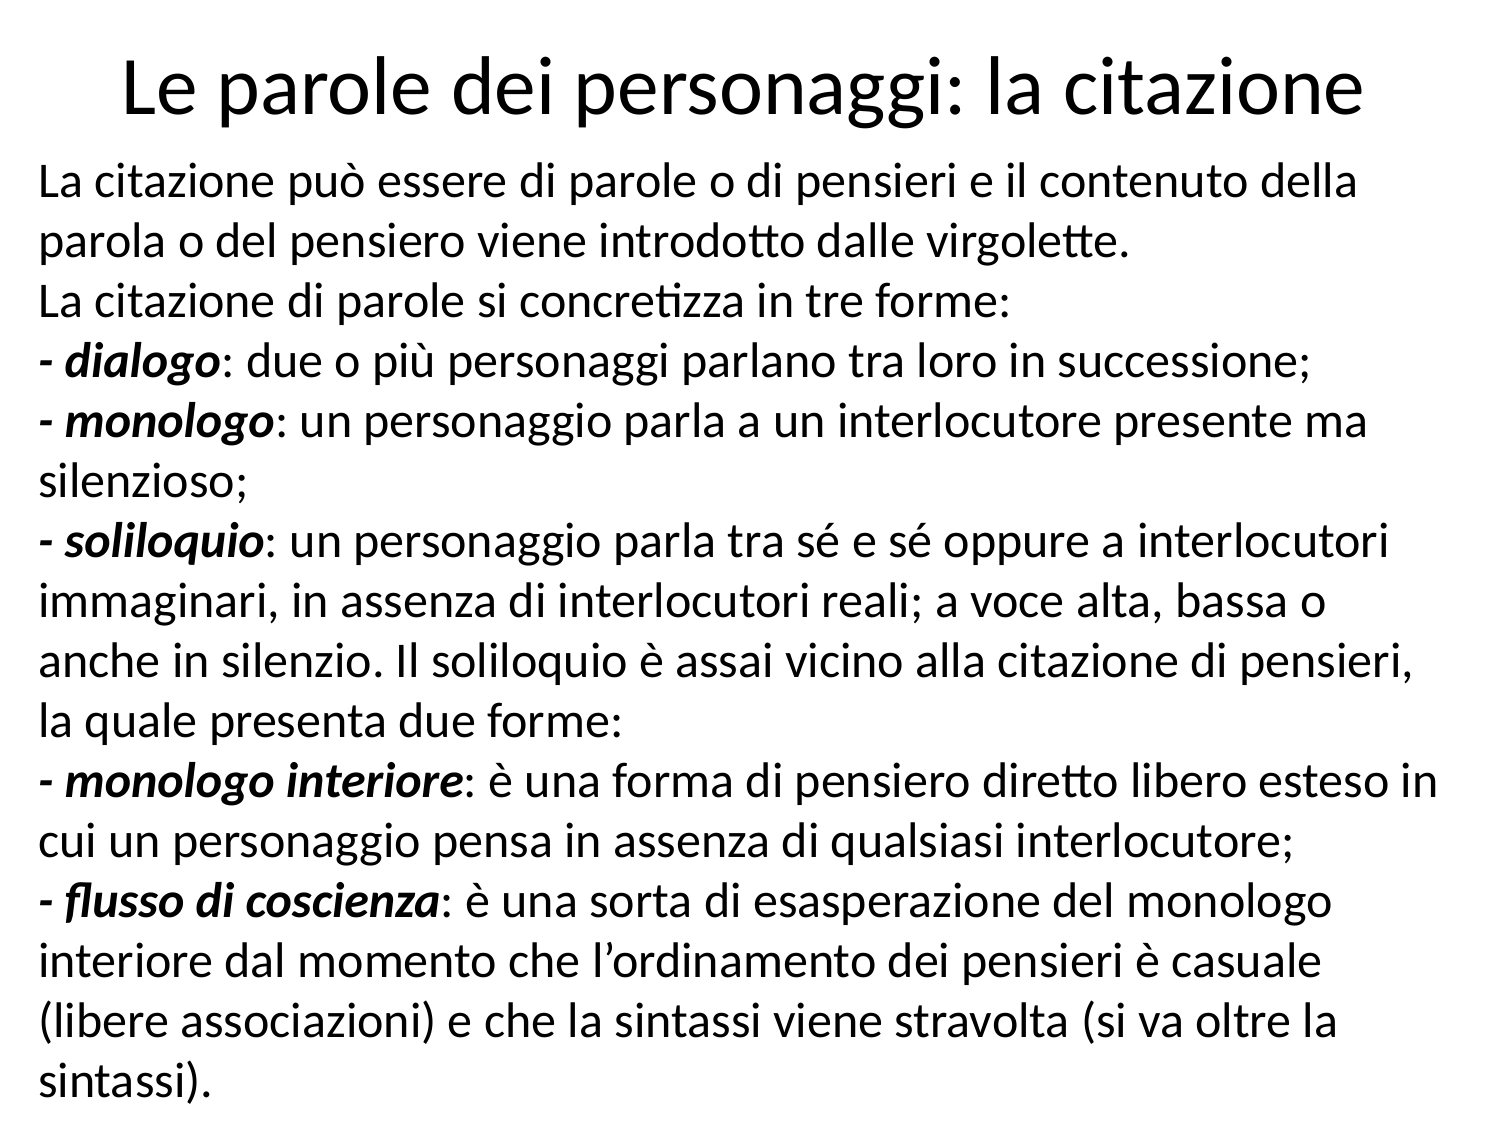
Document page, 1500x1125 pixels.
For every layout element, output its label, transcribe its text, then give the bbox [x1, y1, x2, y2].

text_box Le parole dei personaggi: la citazione [35, 23, 1454, 140]
text_box La citazione può essere di parole o di pensieri e il contenuto della parola o del pensiero viene introdotto dalle virgolette. La citazione di parole si concretizza in tre forme: - dialogo: due o più personaggi parlano tra loro in successione; - monologo: un personaggio parla a un interlocutore presente ma silenzioso; - soliloquio: un personaggio parla tra sé e sé oppure a interlocutori immaginari, in assenza di interlocutori reali; a voce alta, bassa o anche in silenzio. Il soliloquio è assai vicino alla citazione di pensieri, la quale presenta due forme: - monologo interiore: è una forma di pensiero diretto libero esteso in cui un personaggio pensa in assenza di qualsiasi interlocutore; - flusso di coscienza: è una sorta di esasperazione del monologo interiore dal momento che l’ordinamento dei pensieri è casuale (libere associazioni) e che la sintassi viene stravolta (si va oltre la sintassi). [23, 140, 1465, 1116]
